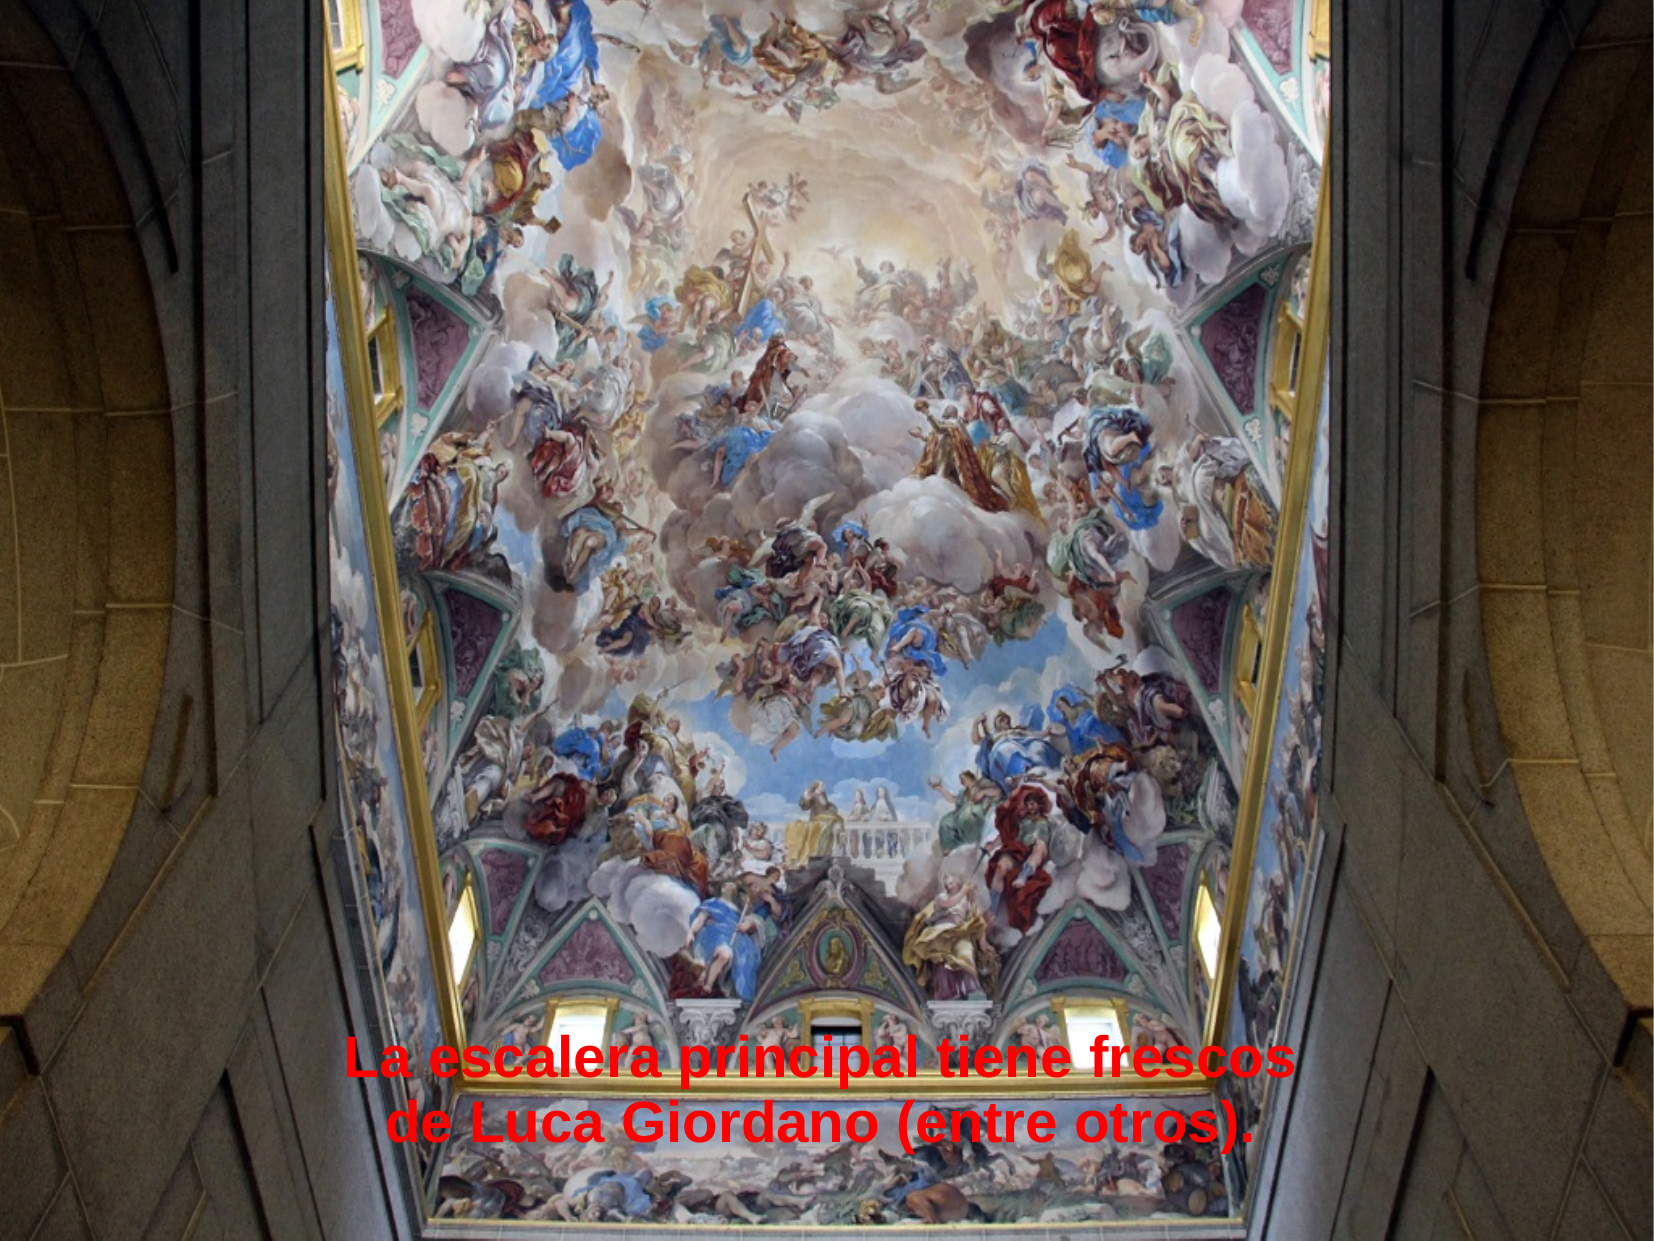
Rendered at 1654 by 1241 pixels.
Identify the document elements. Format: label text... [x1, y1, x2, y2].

title La escalera principal tiene frescos de Luca Giordano (entre otros). [200, 985, 1441, 1193]
picture [0, 0, 1654, 1241]
